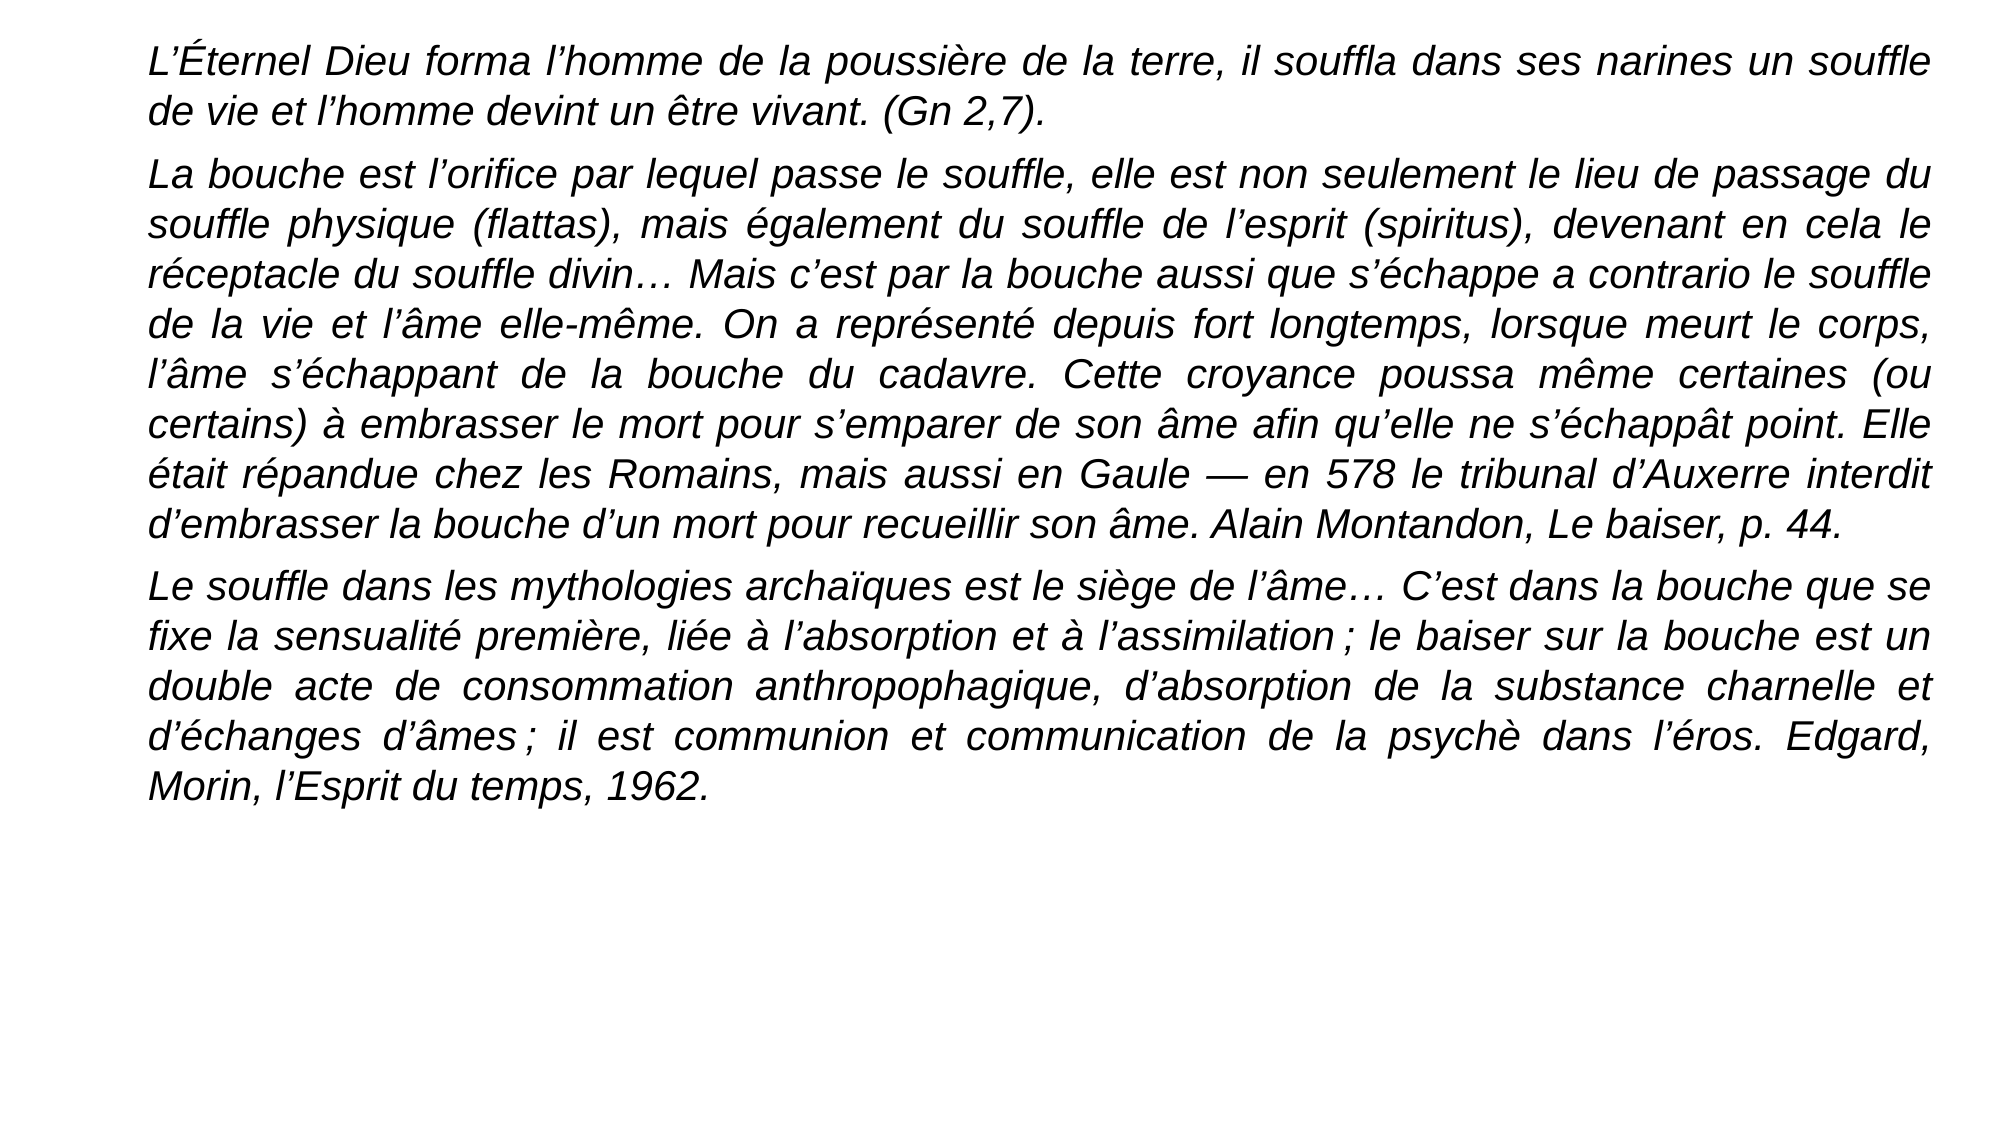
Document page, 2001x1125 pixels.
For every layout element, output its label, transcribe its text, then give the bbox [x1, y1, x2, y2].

text_box L’Éternel Dieu forma l’homme de la poussière de la terre, il souffla dans ses narines un souffle de vie et l’homme devint un être vivant. (Gn 2,7). La bouche est l’orifice par lequel passe le souffle, elle est non seulement le lieu de passage du souffle physique (flattas), mais également du souffle de l’esprit (spiritus), devenant en cela le réceptacle du souffle divin… Mais c’est par la bouche aussi que s’échappe a contrario le souffle de la vie et l’âme elle-même. On a représenté depuis fort longtemps, lorsque meurt le corps, l’âme s’échappant de la bouche du cadavre. Cette croyance poussa même certaines (ou certains) à embrasser le mort pour s’emparer de son âme afin qu’elle ne s’échappât point. Elle était répandue chez les Romains, mais aussi en Gaule — en 578 le tribunal d’Auxerre interdit d’embrasser la bouche d’un mort pour recueillir son âme. Alain Montandon, Le baiser, p. 44. Le souffle dans les mythologies archaïques est le siège de l’âme… C’est dans la bouche que se fixe la sensualité première, liée à l’absorption et à l’assimilation ; le baiser sur la bouche est un double acte de consommation anthropophagique, d’absorption de la substance charnelle et d’échanges d’âmes ; il est communion et communication de la psychè dans l’éros. Edgard, Morin, l’Esprit du temps, 1962. [44, 26, 1956, 850]
